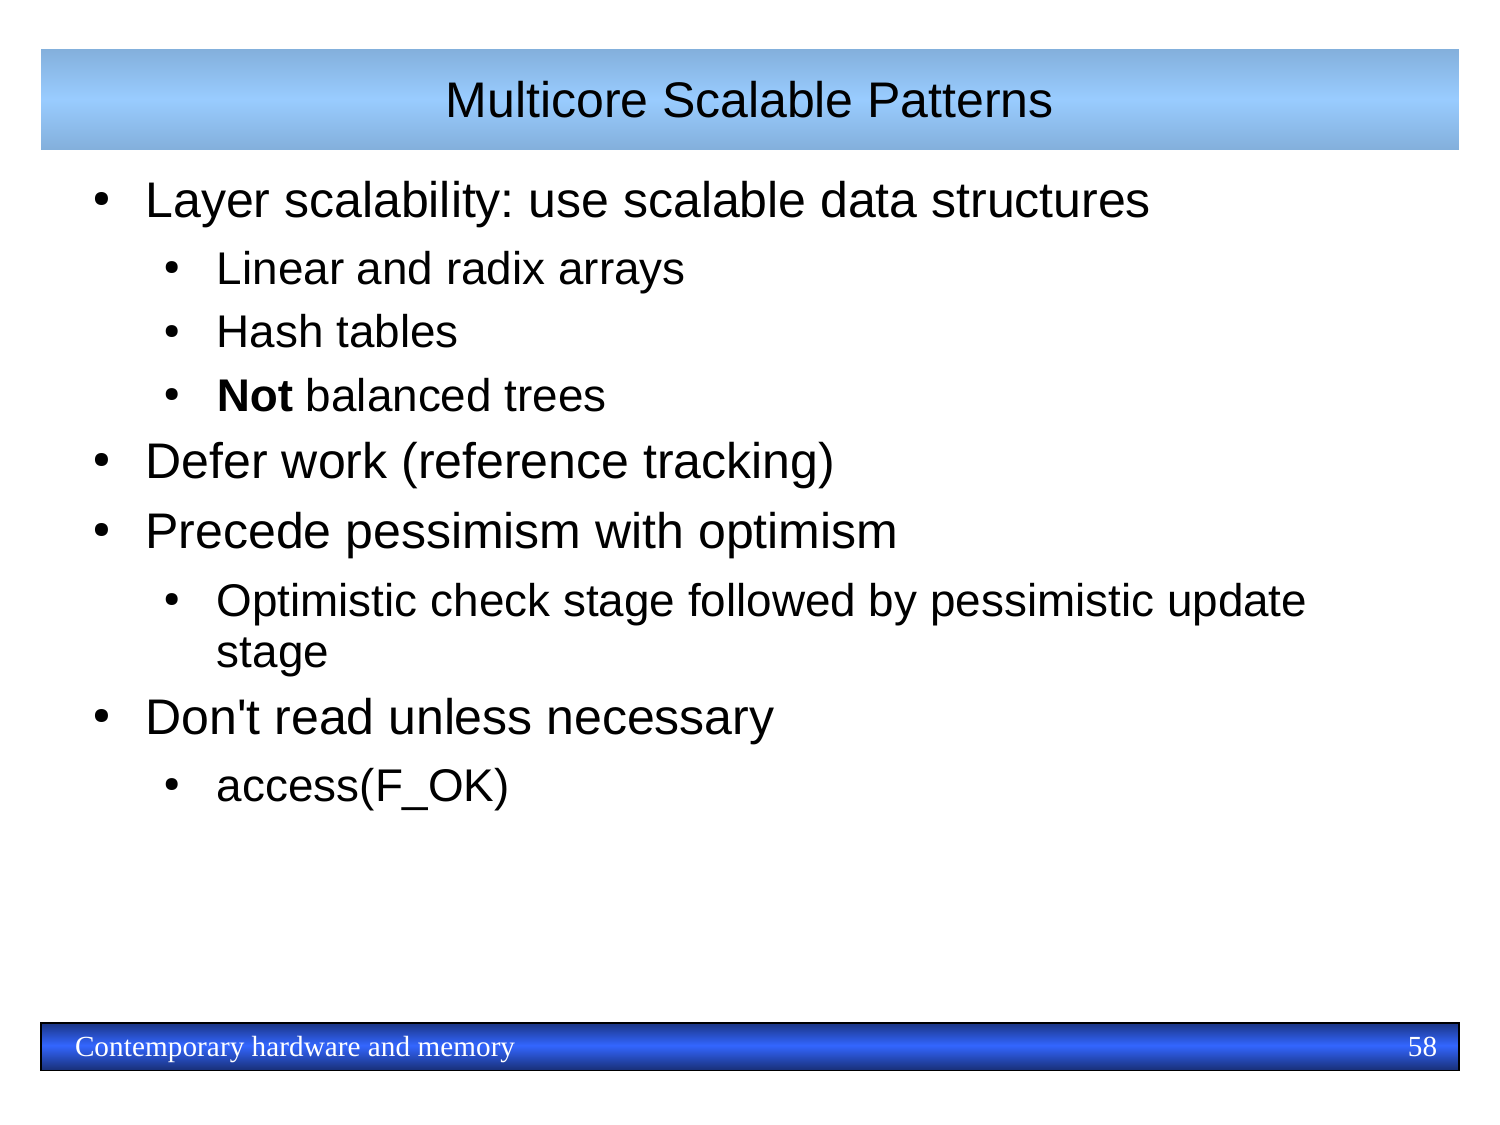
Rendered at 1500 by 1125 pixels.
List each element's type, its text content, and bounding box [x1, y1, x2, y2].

list Layer scalability: use scalable data structures Linear and radix arrays Hash tables Not balanced trees Defer work (reference tracking) Precede pessimism with optimism Optimistic check stage followed by pessimistic update stage Don't read unless necessary access(F_OK) [75, 172, 1426, 988]
title Multicore Scalable Patterns [41, 49, 1459, 150]
